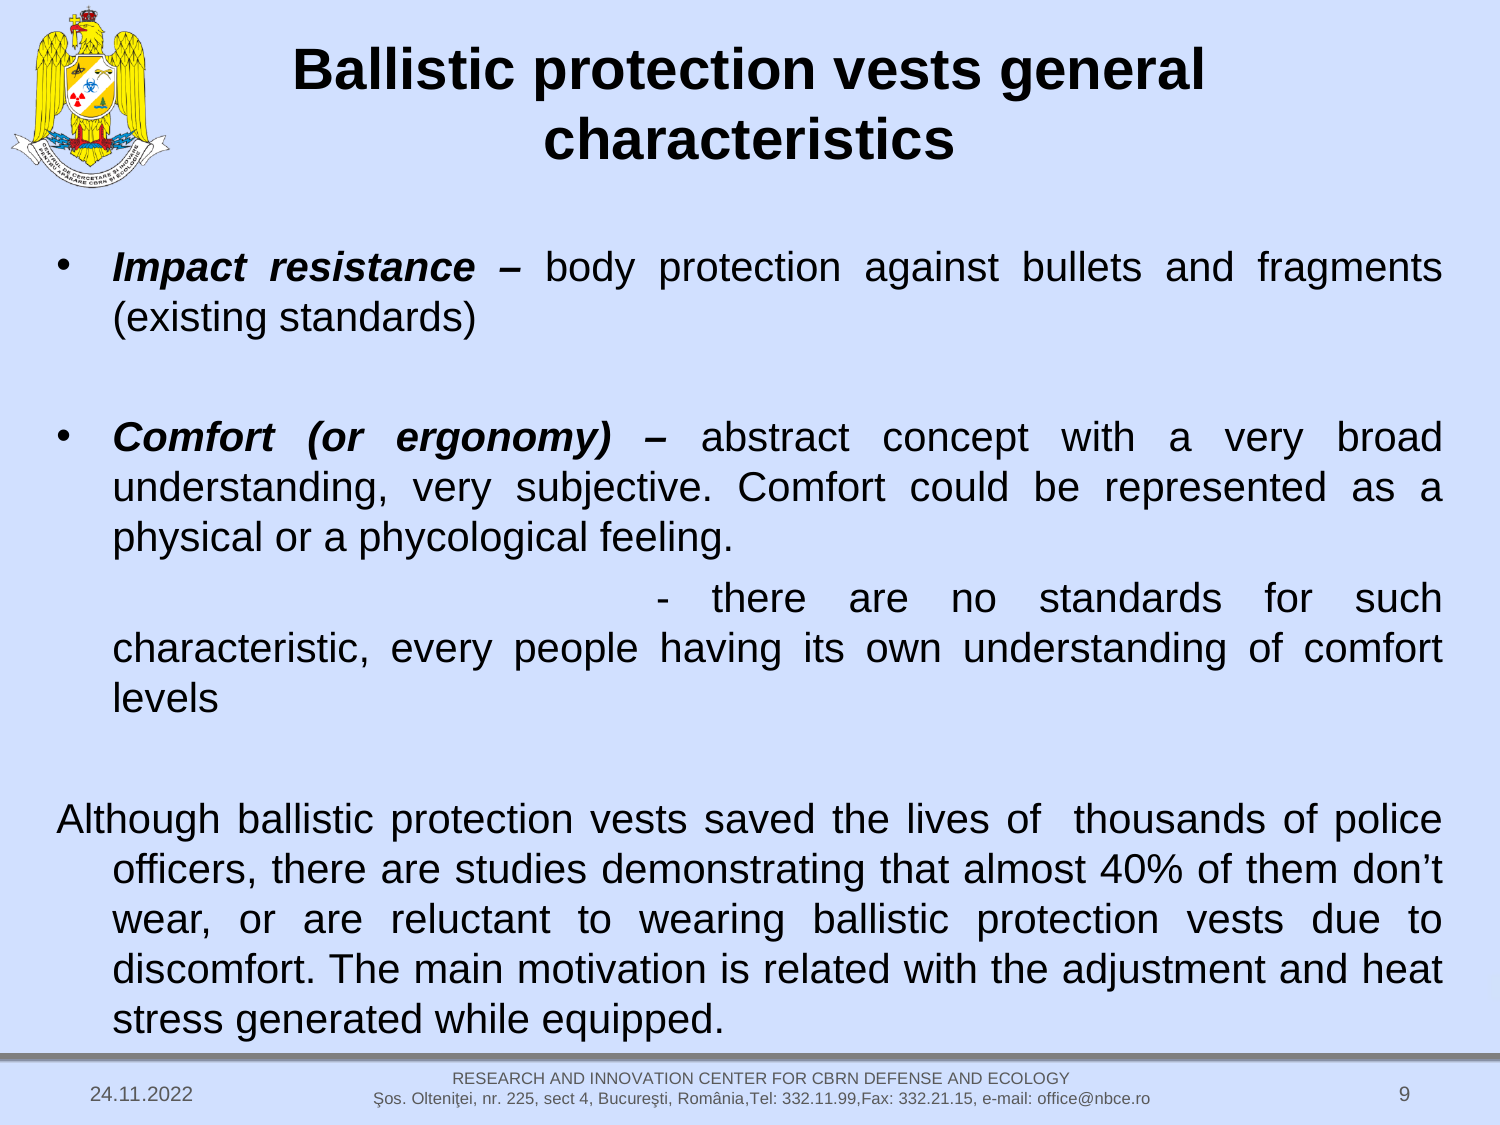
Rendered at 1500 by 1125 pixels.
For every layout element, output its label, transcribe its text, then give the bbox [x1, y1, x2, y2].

list Impact resistance – body protection against bullets and fragments (existing standards) Comfort (or ergonomy) – abstract concept with a very broad understanding, very subjective. Comfort could be represented as a physical or a phycological feeling. - there are no standards for such characteristic, every people having its own understanding of comfort levels Although ballistic protection vests saved the lives of thousands of police officers, there are studies demonstrating that almost 40% of them don’t wear, or are reluctant to wearing ballistic protection vests due to discomfort. The main motivation is related with the adjustment and heat stress generated while equipped. [41, 231, 1459, 1047]
text_box RESEARCH AND INNOVATION CENTER FOR CBRN DEFENSE AND ECOLOGY Şos. Olteniţei, nr. 225, sect 4, Bucureşti, România,Tel: 332.11.99,Fax: 332.21.15, e-mail: office@nbce.ro [289, 1057, 1235, 1118]
picture [0, 1063, 1500, 1125]
text_box <number> [1246, 1062, 1426, 1123]
title Ballistic protection vests general characteristics [183, 7, 1317, 195]
text_box 24.11.2022 [75, 1062, 266, 1123]
picture [0, 0, 1500, 1053]
